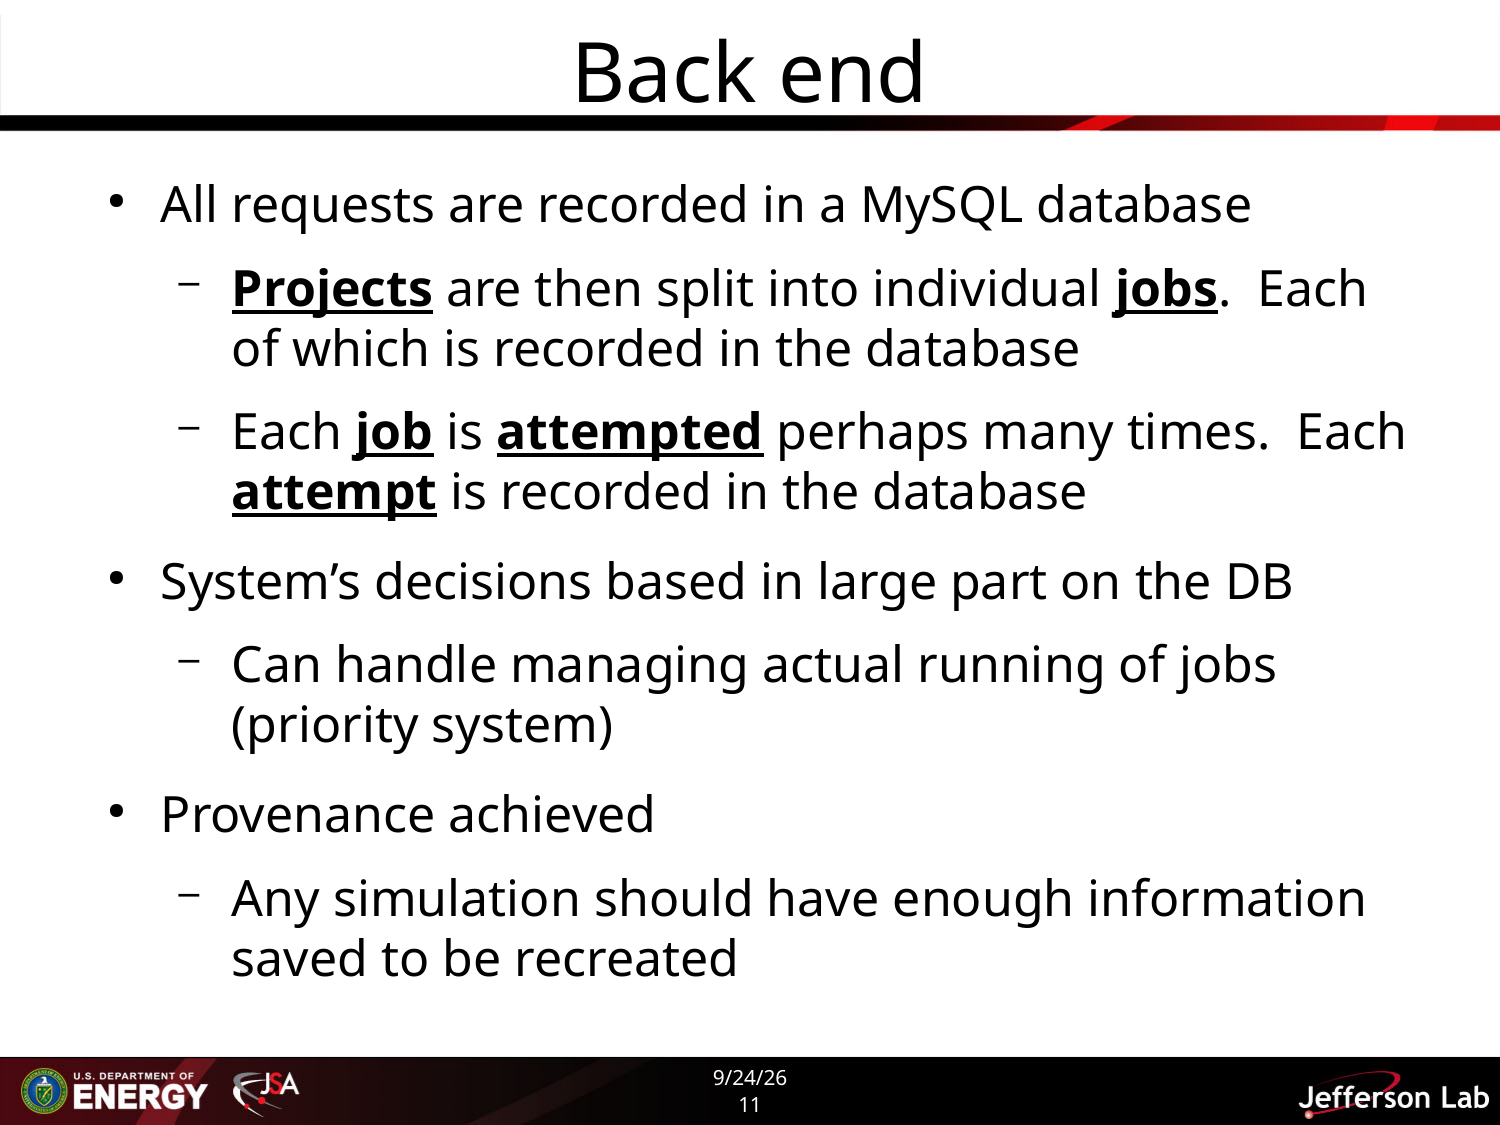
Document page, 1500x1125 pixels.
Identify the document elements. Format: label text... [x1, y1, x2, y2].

slide_number <number> [575, 1090, 925, 1122]
title Back end [75, 38, 1425, 99]
list All requests are recorded in a MySQL database Projects are then split into individual jobs. Each of which is recorded in the database Each job is attempted perhaps many times. Each attempt is recorded in the database System’s decisions based in large part on the DB Can handle managing actual running of jobs (priority system) Provenance achieved Any simulation should have enough information saved to be recreated [75, 164, 1426, 908]
picture [0, 0, 1500, 1125]
slide_number 11/1/19 [575, 1048, 925, 1090]
